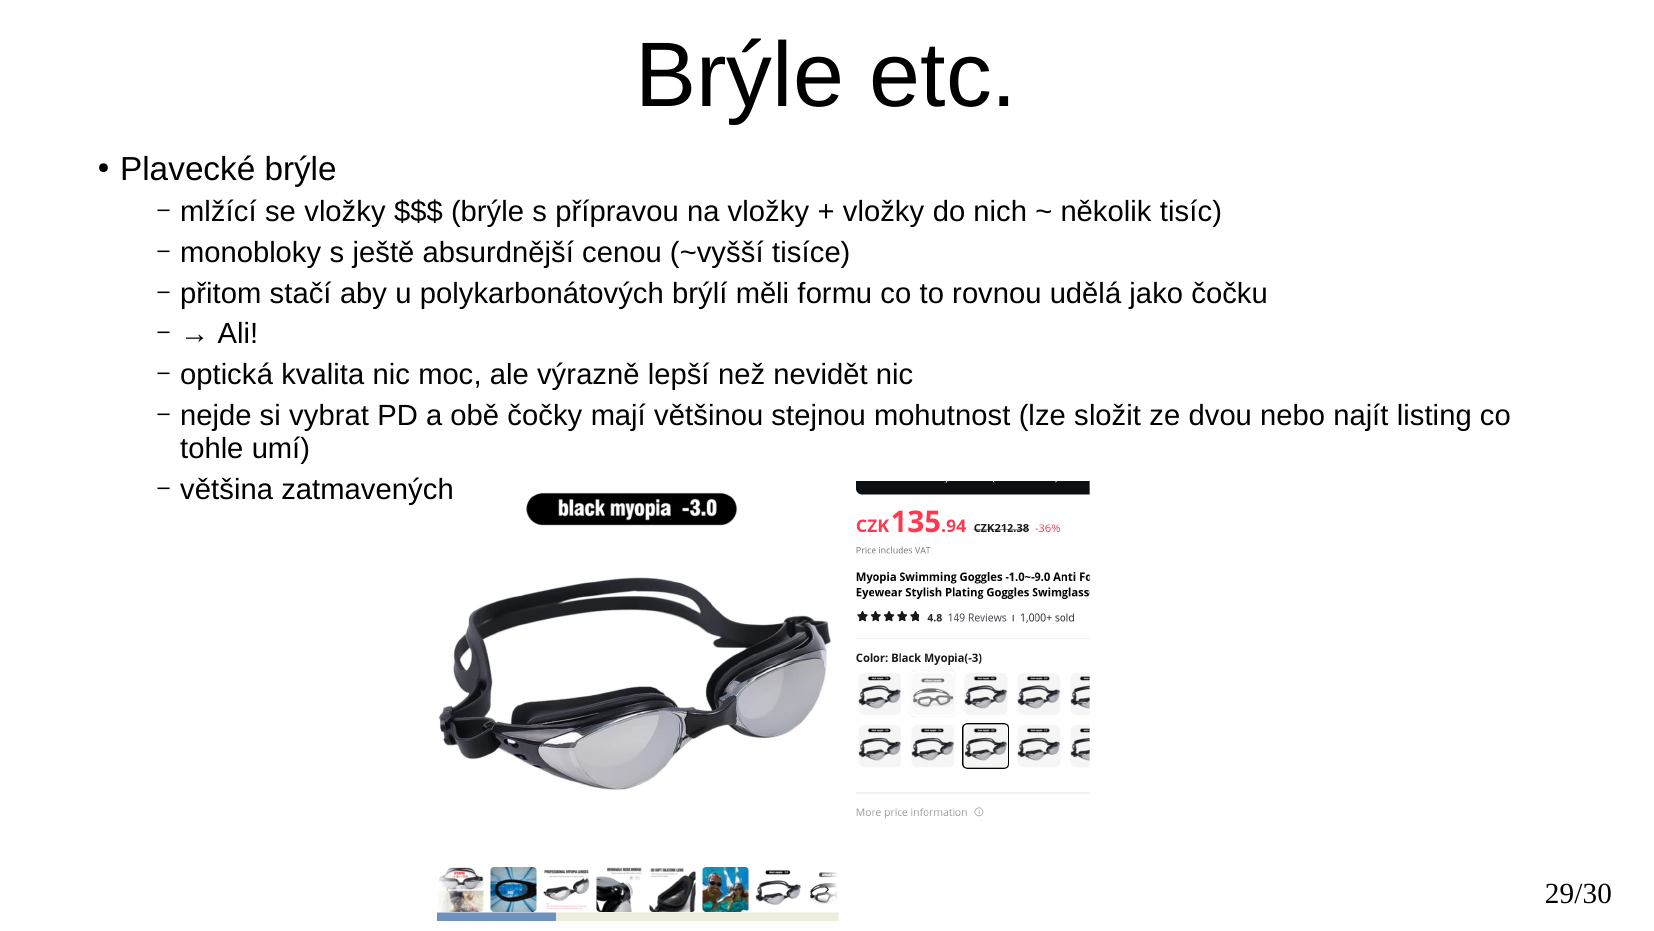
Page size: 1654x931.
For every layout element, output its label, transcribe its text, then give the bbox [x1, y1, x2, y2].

title Brýle etc. [82, 23, 1571, 127]
list Plavecké brýle mlžící se vložky $$$ (brýle s přípravou na vložky + vložky do nich ~ několik tisíc) monobloky s ještě absurdnější cenou (~vyšší tisíce) přitom stačí aby u polykarbonátových brýlí měli formu co to rovnou udělá jako čočku → Ali! optická kvalita nic moc, ale výrazně lepší než nevidět nic nejde si vybrat PD a obě čočky mají většinou stejnou mohutnost (lze složit ze dvou nebo najít listing co tohle umí) většina zatmavených [82, 150, 1571, 901]
picture [414, 901, 1090, 924]
